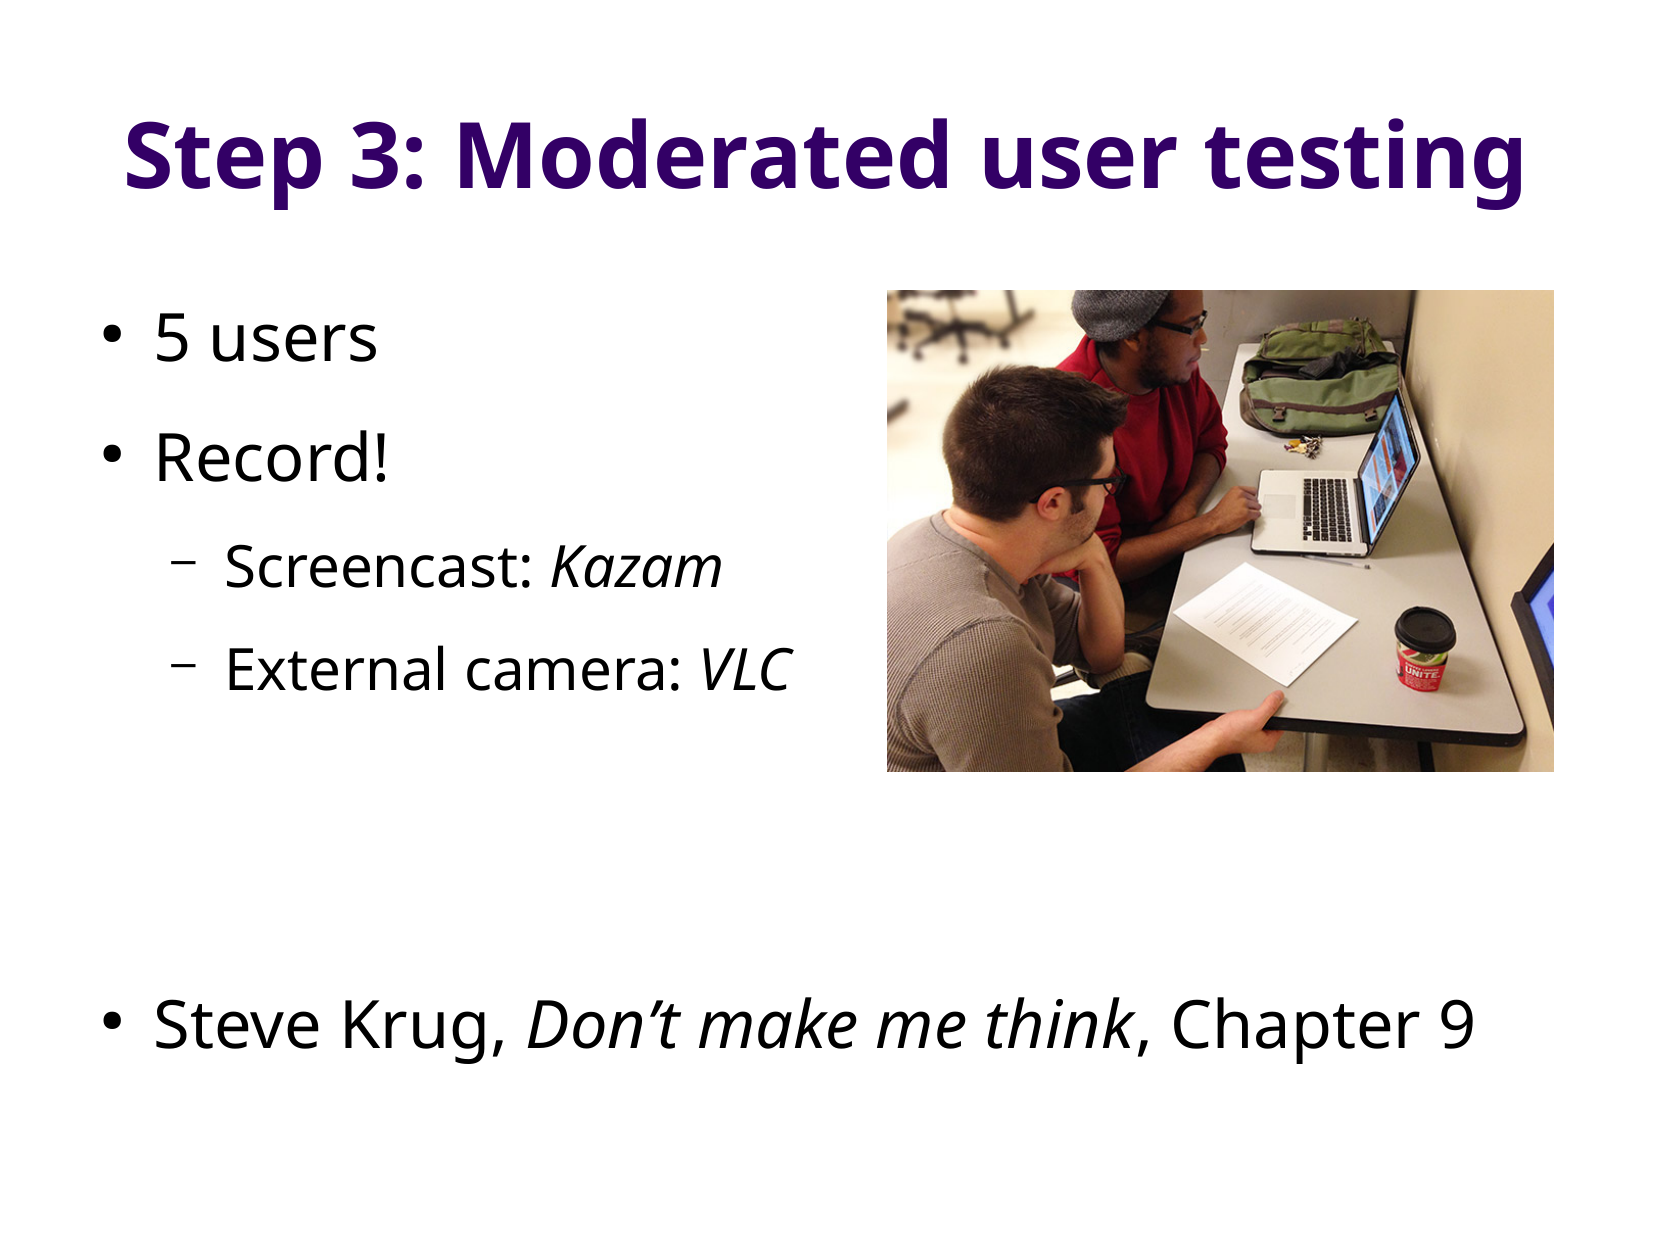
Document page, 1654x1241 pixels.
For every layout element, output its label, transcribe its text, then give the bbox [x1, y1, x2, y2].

list 5 users Record! Screencast: Kazam External camera: VLC Steve Krug, Don’t make me think, Chapter 9 [82, 290, 1571, 1171]
picture [887, 290, 1554, 772]
title Step 3: Moderated user testing [82, 49, 1571, 257]
